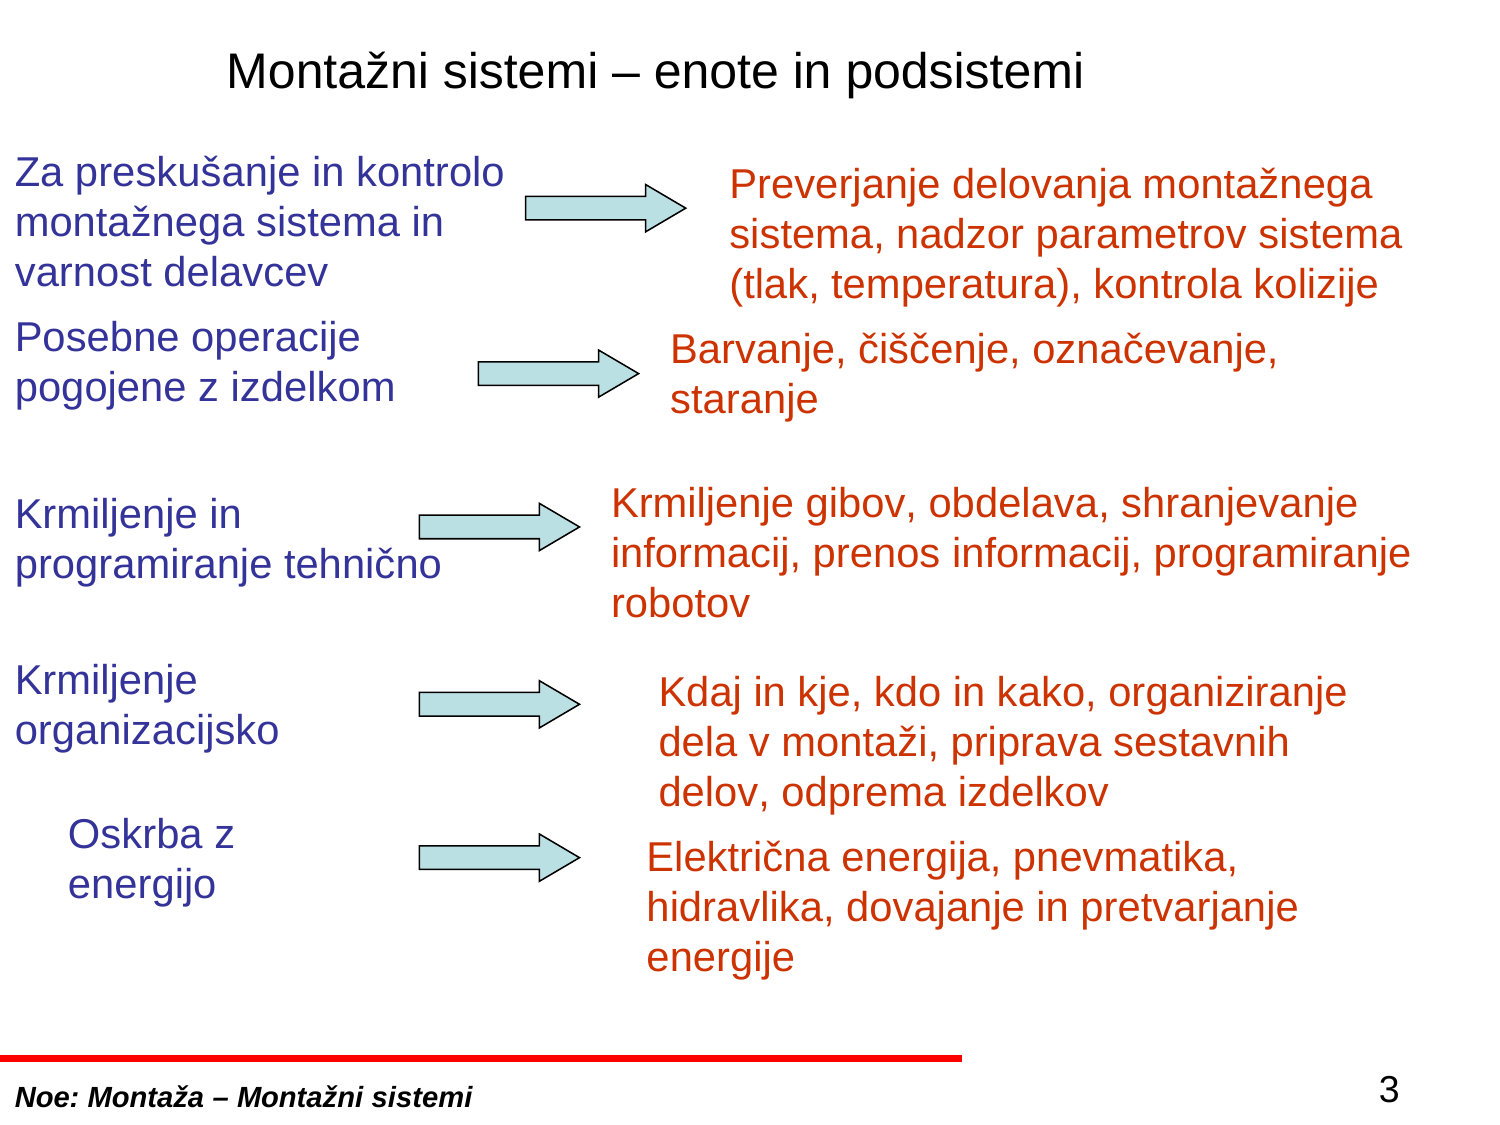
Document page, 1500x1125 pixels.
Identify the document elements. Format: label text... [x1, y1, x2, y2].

text_box [526, 184, 686, 232]
text_box Krmiljenje gibov, obdelava, shranjevanje informacij, prenos informacij, programiranje robotov [596, 467, 1500, 634]
text_box Preverjanje delovanja montažnega sistema, nadzor parametrov sistema (tlak, temperatura), kontrola kolizije [714, 148, 1436, 315]
text_box Montažni sistemi – enote in podsistemi [88, 30, 1223, 107]
text_box Kdaj in kje, kdo in kako, organiziranje dela v montaži, priprava sestavnih delov, odprema izdelkov [643, 657, 1388, 822]
text_box Električna energija, pnevmatika, hidravlika, dovajanje in pretvarjanje energije [631, 822, 1424, 988]
text_box Krmiljenje organizacijsko [0, 645, 320, 761]
text_box [419, 503, 580, 551]
text_box Posebne operacije pogojene z izdelkom [0, 303, 455, 419]
text_box [478, 350, 639, 398]
text_box Za preskušanje in kontrolo montažnega sistema in varnost delavcev [0, 137, 526, 303]
text_box [419, 834, 580, 882]
text_box Barvanje, čiščenje, označevanje, staranje [655, 314, 1341, 430]
text_box Krmiljenje in programiranje tehnično [0, 479, 479, 596]
text_box [419, 680, 580, 728]
text_box Oskrba z energijo [53, 798, 361, 915]
